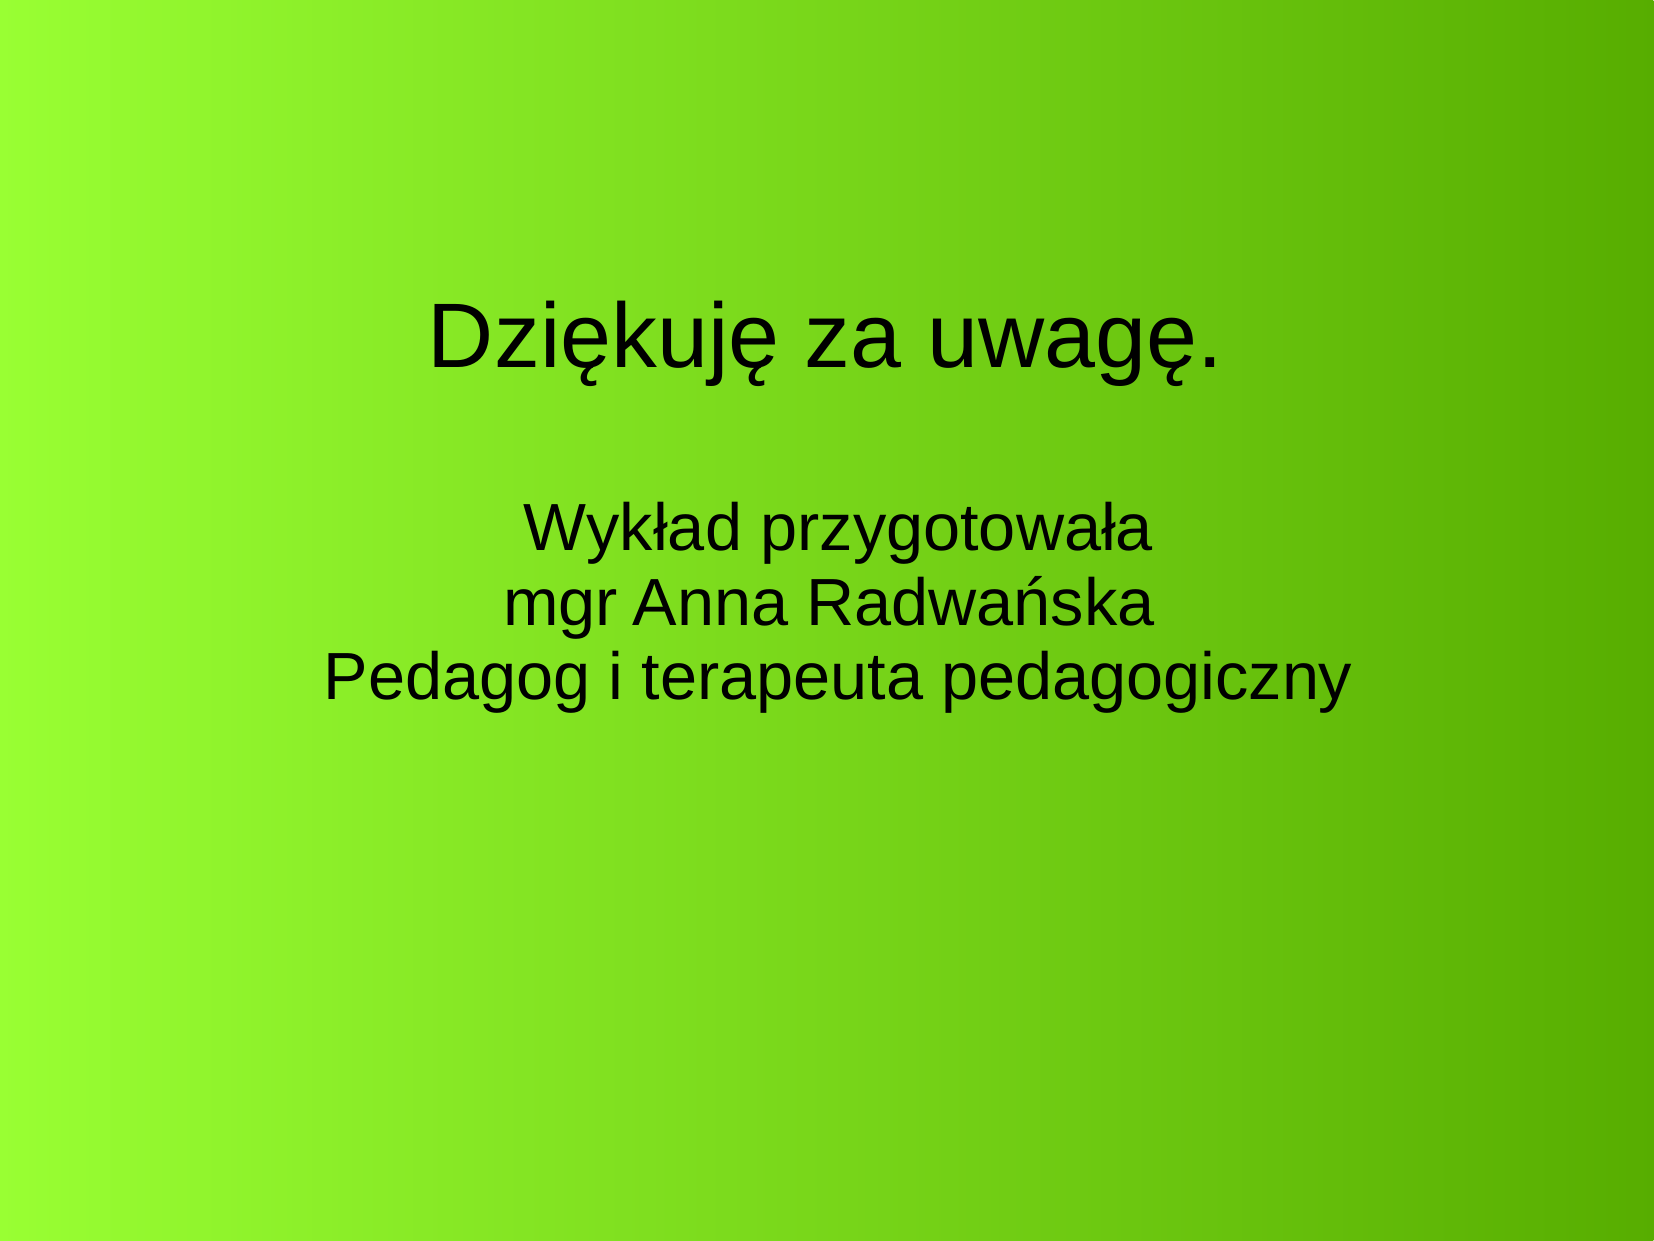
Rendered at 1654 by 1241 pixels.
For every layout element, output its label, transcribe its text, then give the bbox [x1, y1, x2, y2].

title Dziękuję za uwagę. Wykład przygotowała mgr Anna Radwańska Pedagog i terapeuta pedagogiczny [94, 284, 1583, 715]
